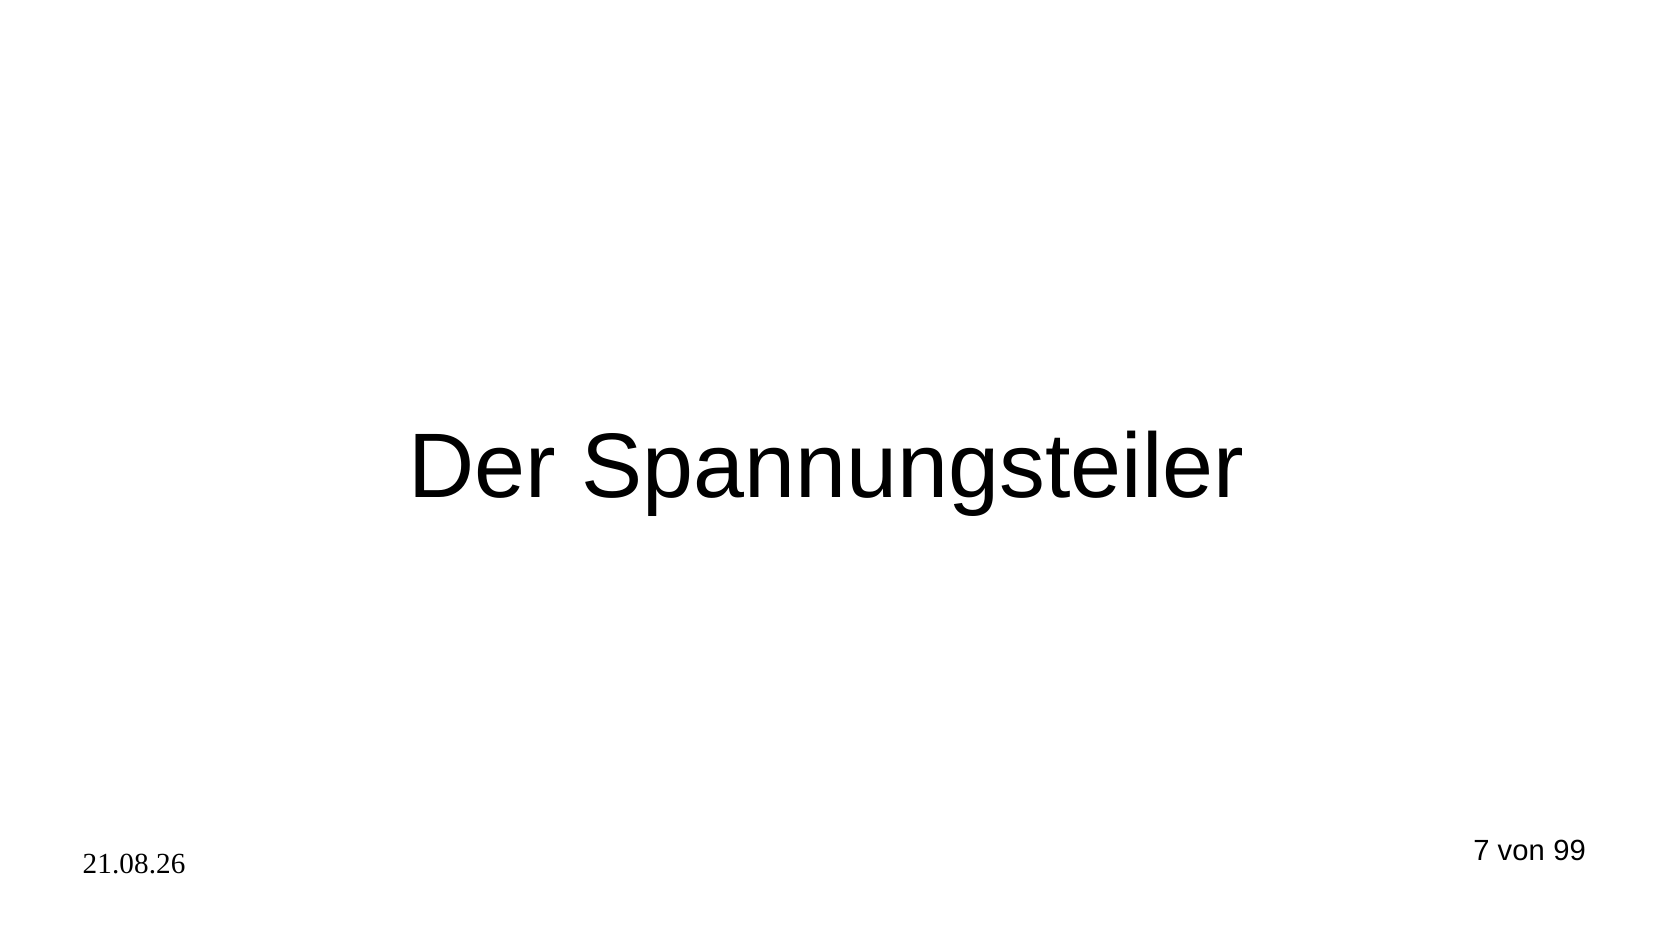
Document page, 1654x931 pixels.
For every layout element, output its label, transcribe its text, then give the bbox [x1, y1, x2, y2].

title Der Spannungsteiler [82, 388, 1571, 544]
